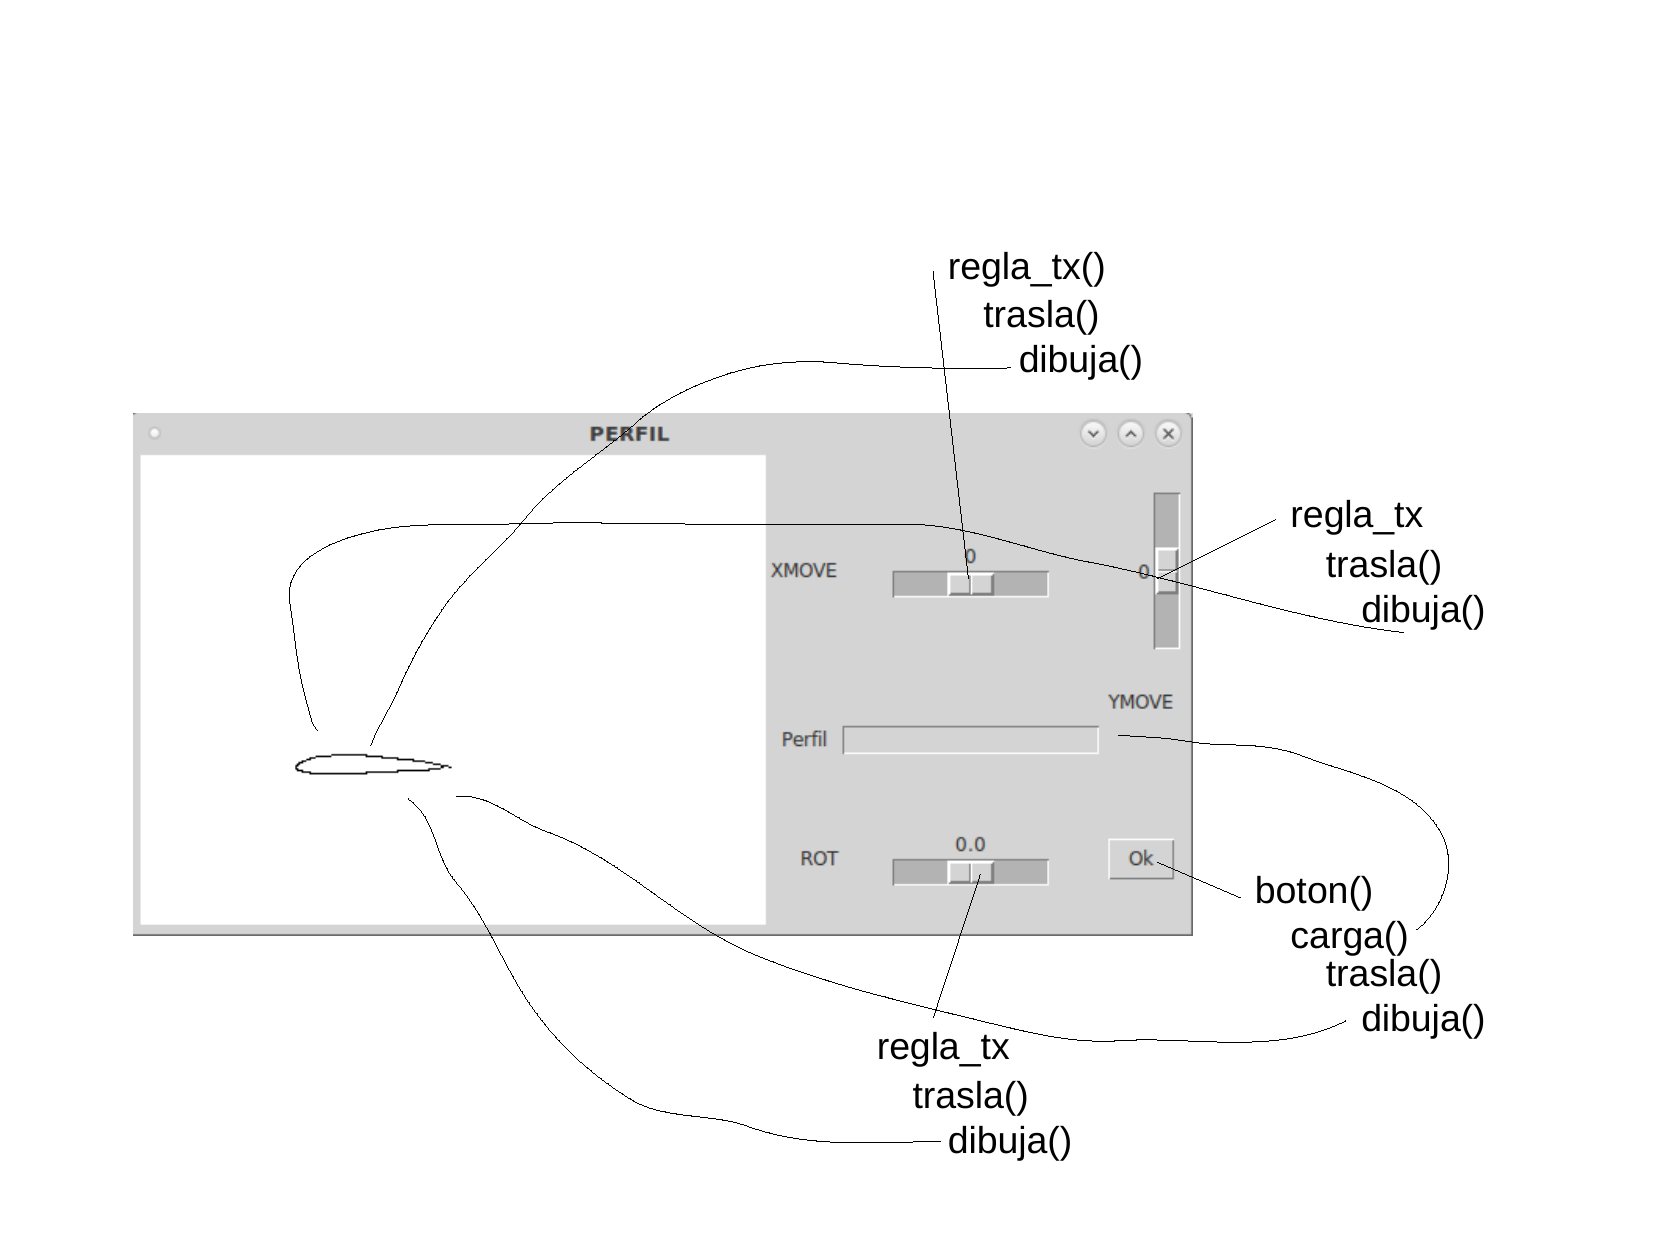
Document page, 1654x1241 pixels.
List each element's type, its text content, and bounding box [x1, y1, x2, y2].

text_box trasla() [968, 285, 1193, 343]
text_box dibuja() [1003, 330, 1229, 388]
text_box carga() [1275, 907, 1501, 965]
text_box dibuja() [933, 1112, 1158, 1170]
text_box dibuja() [1346, 989, 1571, 1047]
picture [133, 413, 1193, 936]
text_box regla_tx [862, 1017, 1087, 1075]
text_box trasla() [1311, 944, 1536, 1002]
text_box trasla() [1311, 535, 1536, 593]
text_box dibuja() [1346, 580, 1571, 638]
text_box regla_tx() [933, 238, 1158, 296]
text_box trasla() [897, 1067, 1123, 1125]
text_box regla_tx [1275, 486, 1501, 544]
text_box boton() [1240, 862, 1465, 920]
